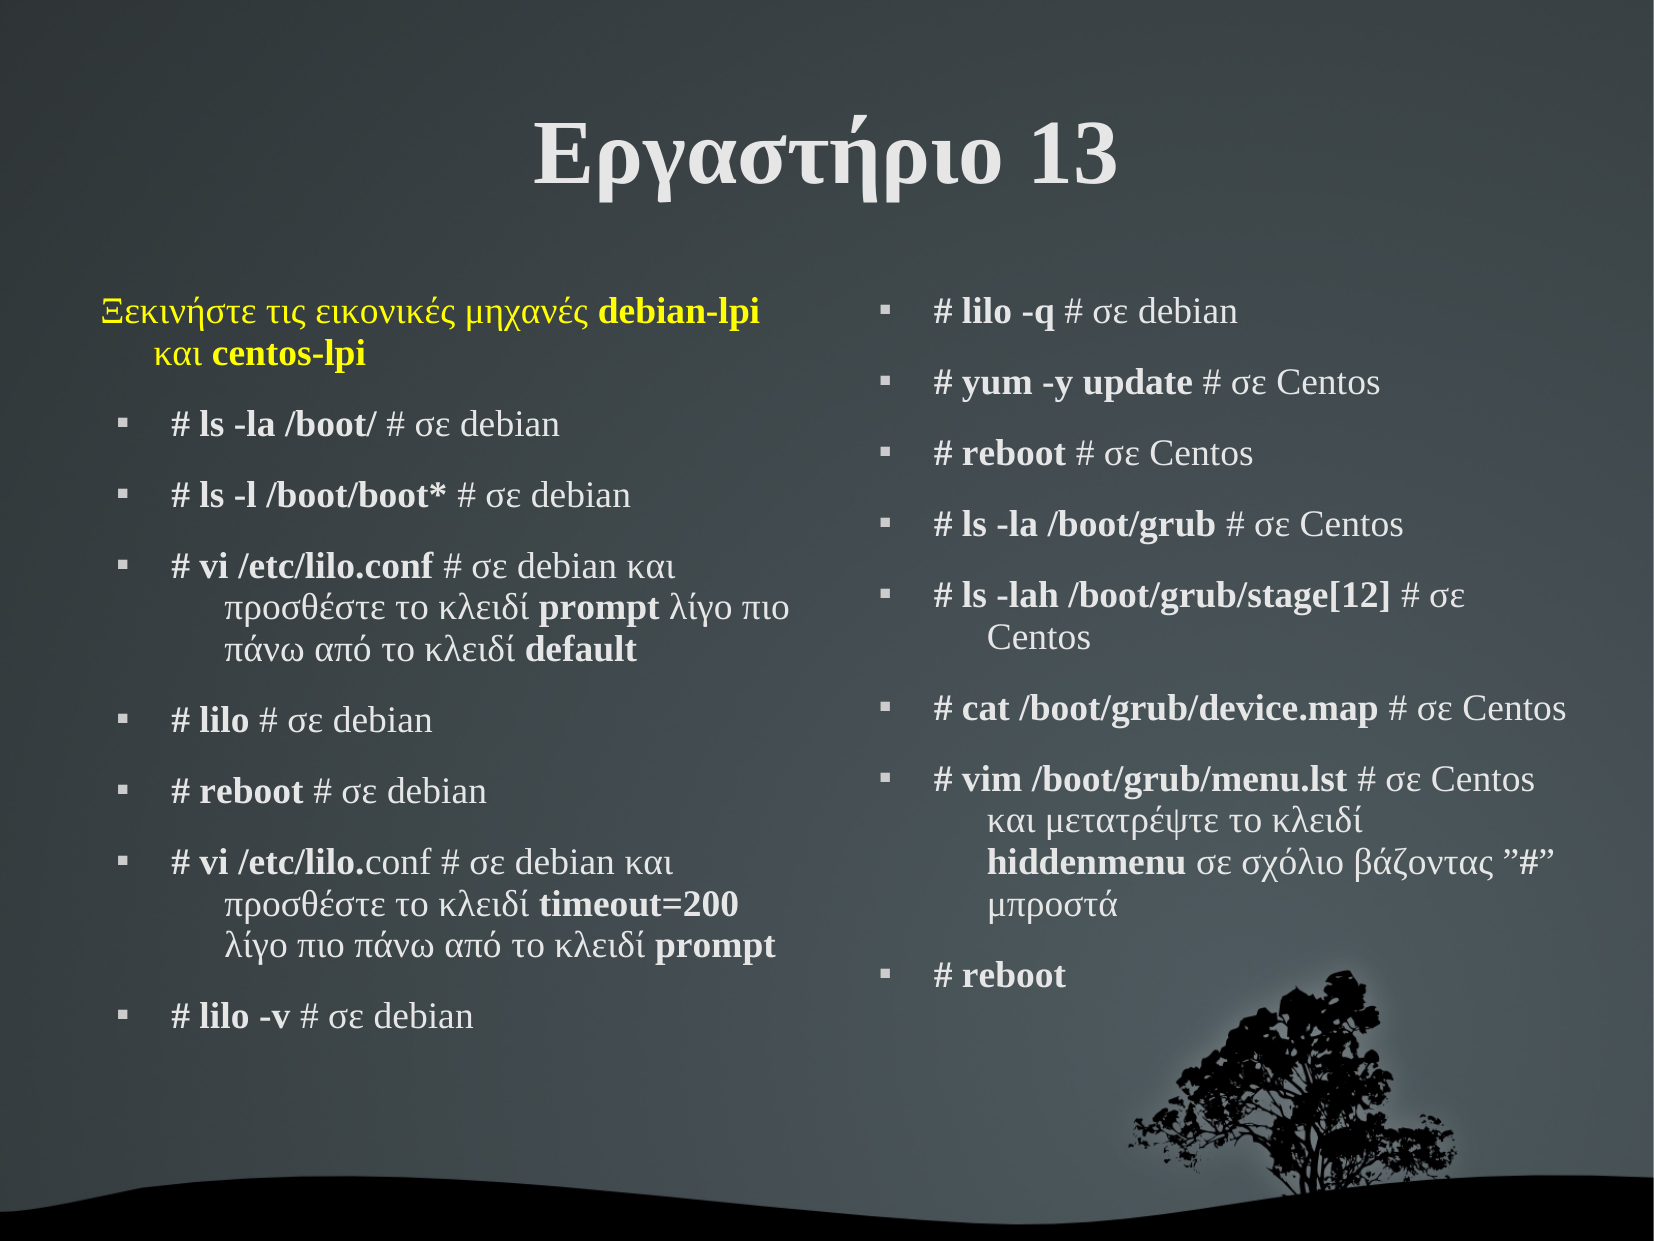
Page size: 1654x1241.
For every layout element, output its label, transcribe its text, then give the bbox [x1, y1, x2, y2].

picture [0, 0, 1654, 1241]
list Ξεκινήστε τις εικονικές μηχανές debian-lpi και centos-lpi # ls -la /boot/ # σε debian # ls -l /boot/boot* # σε debian # vi /etc/lilo.conf # σε debian και προσθέστε το κλειδί prompt λίγο πιο πάνω από το κλειδί default # lilo # σε debian # reboot # σε debian # vi /etc/lilo.conf # σε debian και προσθέστε το κλειδί timeout=200 λίγο πιο πάνω από το κλειδί prompt # lilo -v # σε debian [82, 290, 809, 1135]
list # lilo -q # σε debian # yum -y update # σε Centos # reboot # σε Centos # ls -la /boot/grub # σε Centos # ls -lah /boot/grub/stage[12] # σε Centos # cat /boot/grub/device.map # σε Centos # vim /boot/grub/menu.lst # σε Centos και μετατρέψτε το κλειδί hiddenmenu σε σχόλιο βάζοντας ”#” μπροστά # reboot [845, 290, 1572, 1109]
title Εργαστήριο 13 [82, 49, 1571, 257]
